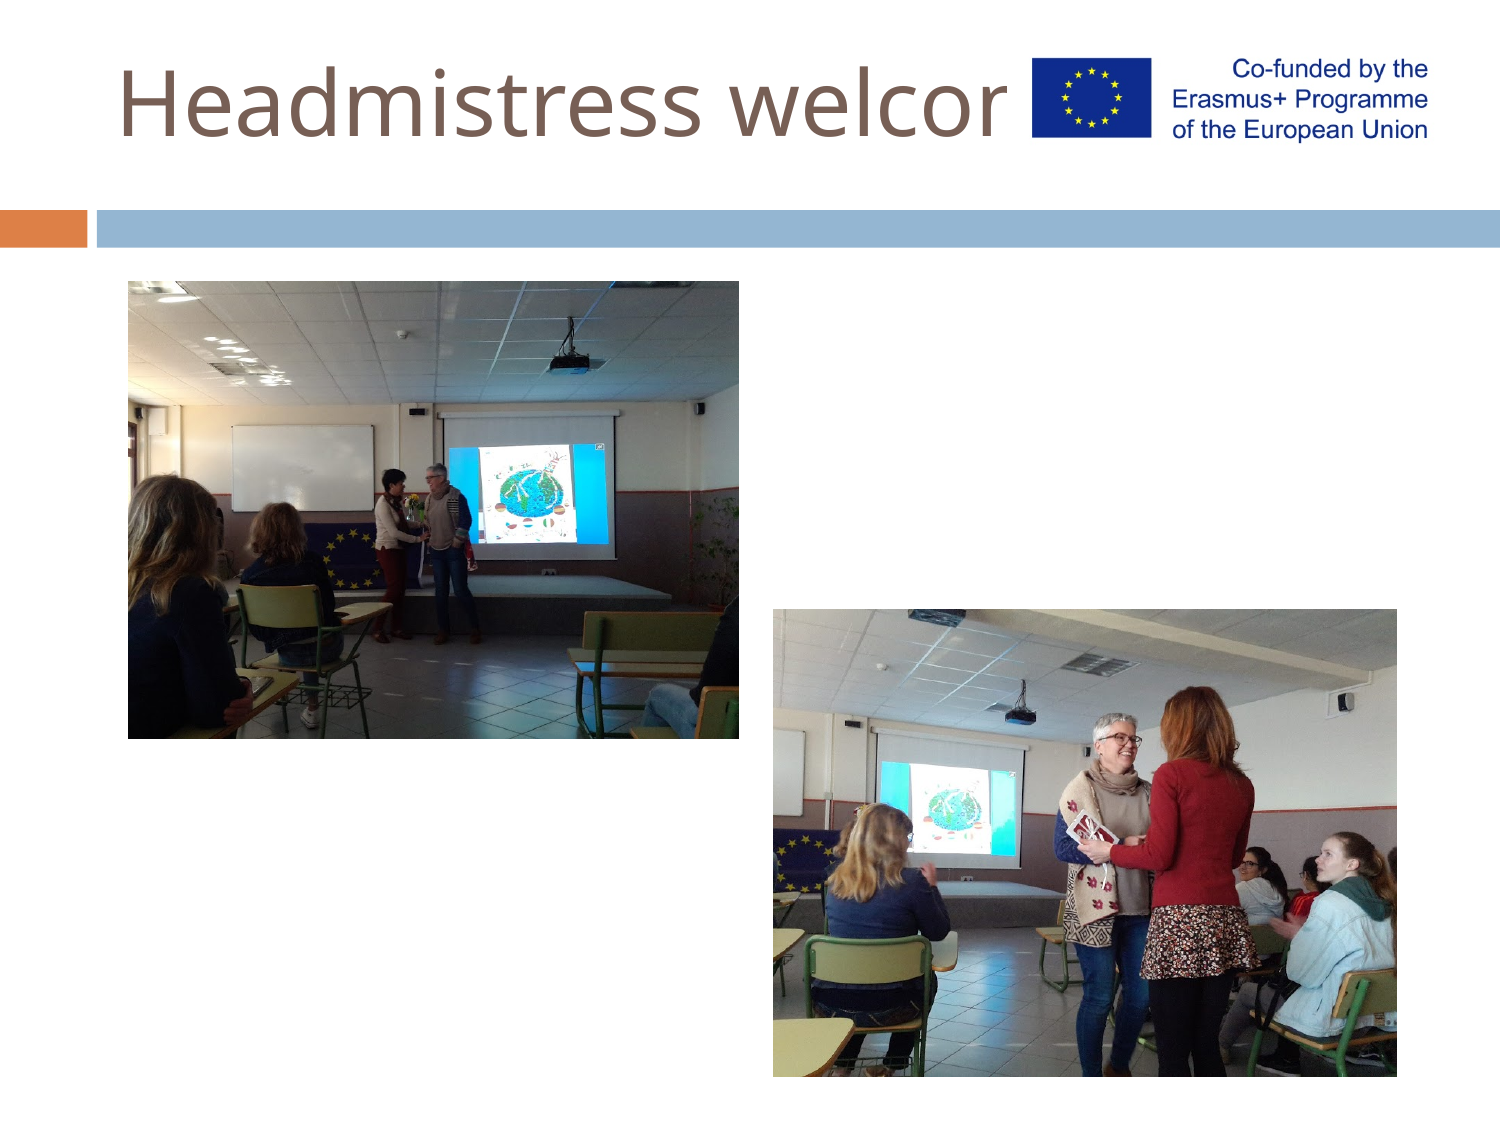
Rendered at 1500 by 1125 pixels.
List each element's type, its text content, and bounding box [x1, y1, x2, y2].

title Headmistress welcome [100, 37, 1438, 200]
picture [128, 281, 739, 739]
picture [1007, 35, 1448, 161]
picture [773, 609, 1397, 1077]
